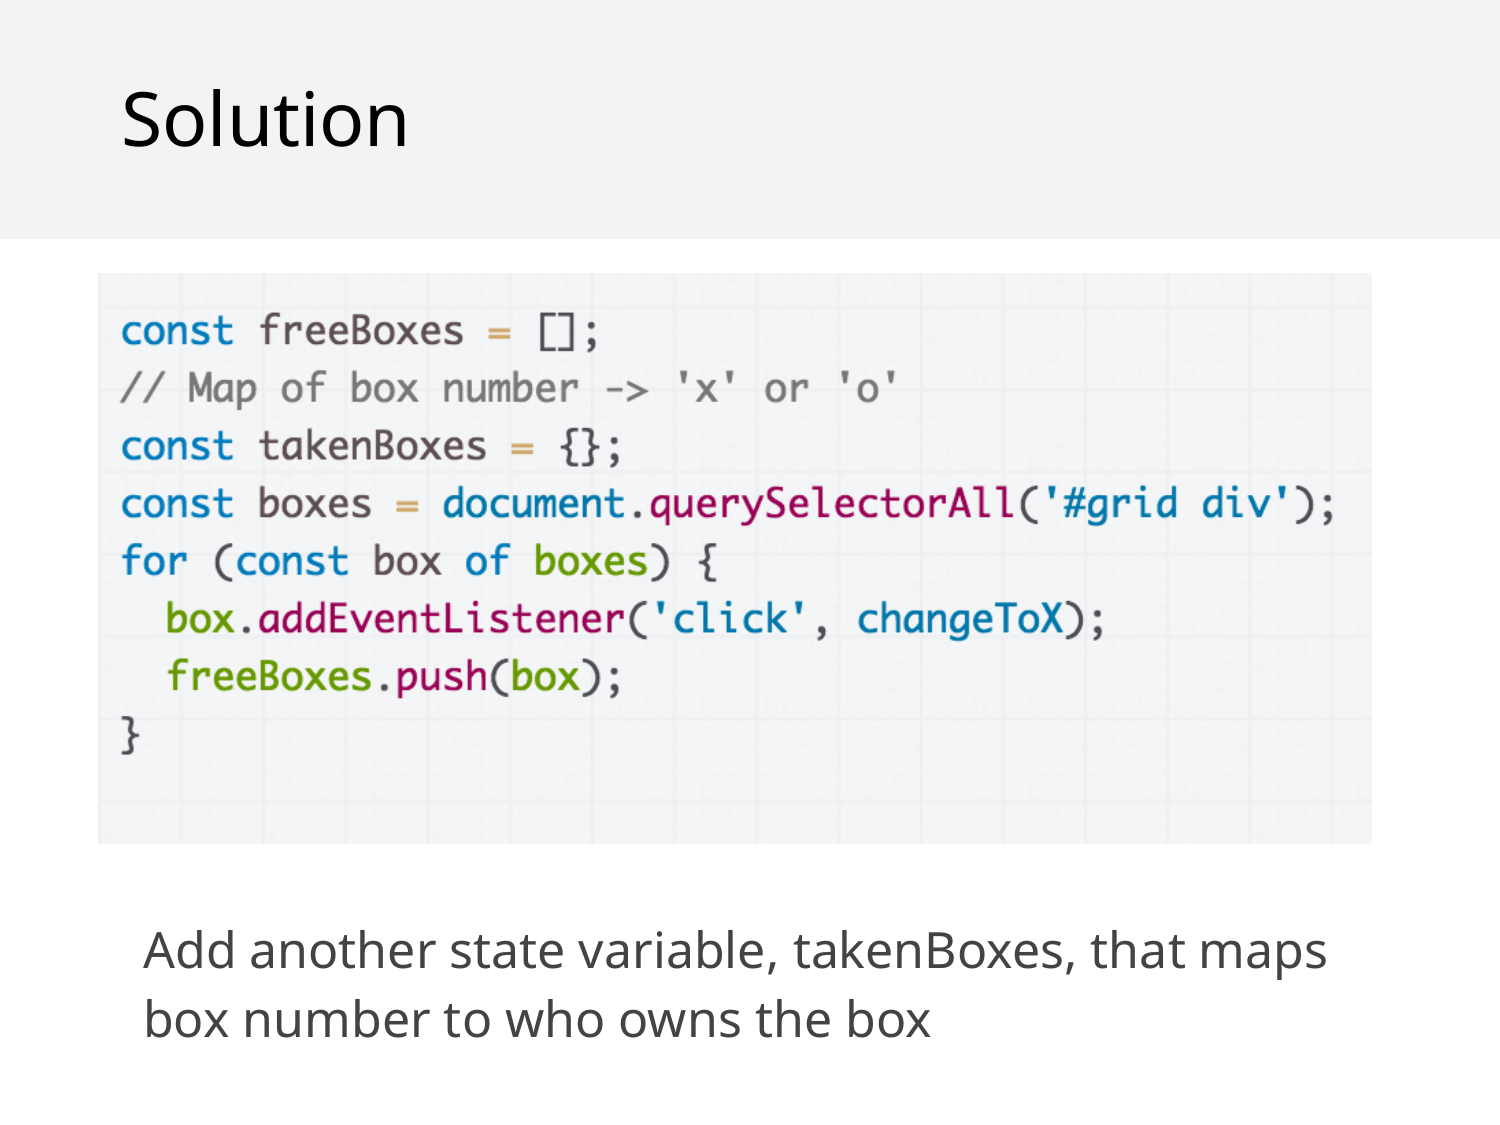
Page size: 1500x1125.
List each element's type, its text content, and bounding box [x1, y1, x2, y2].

list Add another state variable, takenBoxes, that maps box number to who owns the box [128, 894, 1372, 1066]
picture [98, 273, 1372, 844]
title Solution [106, 56, 1350, 183]
